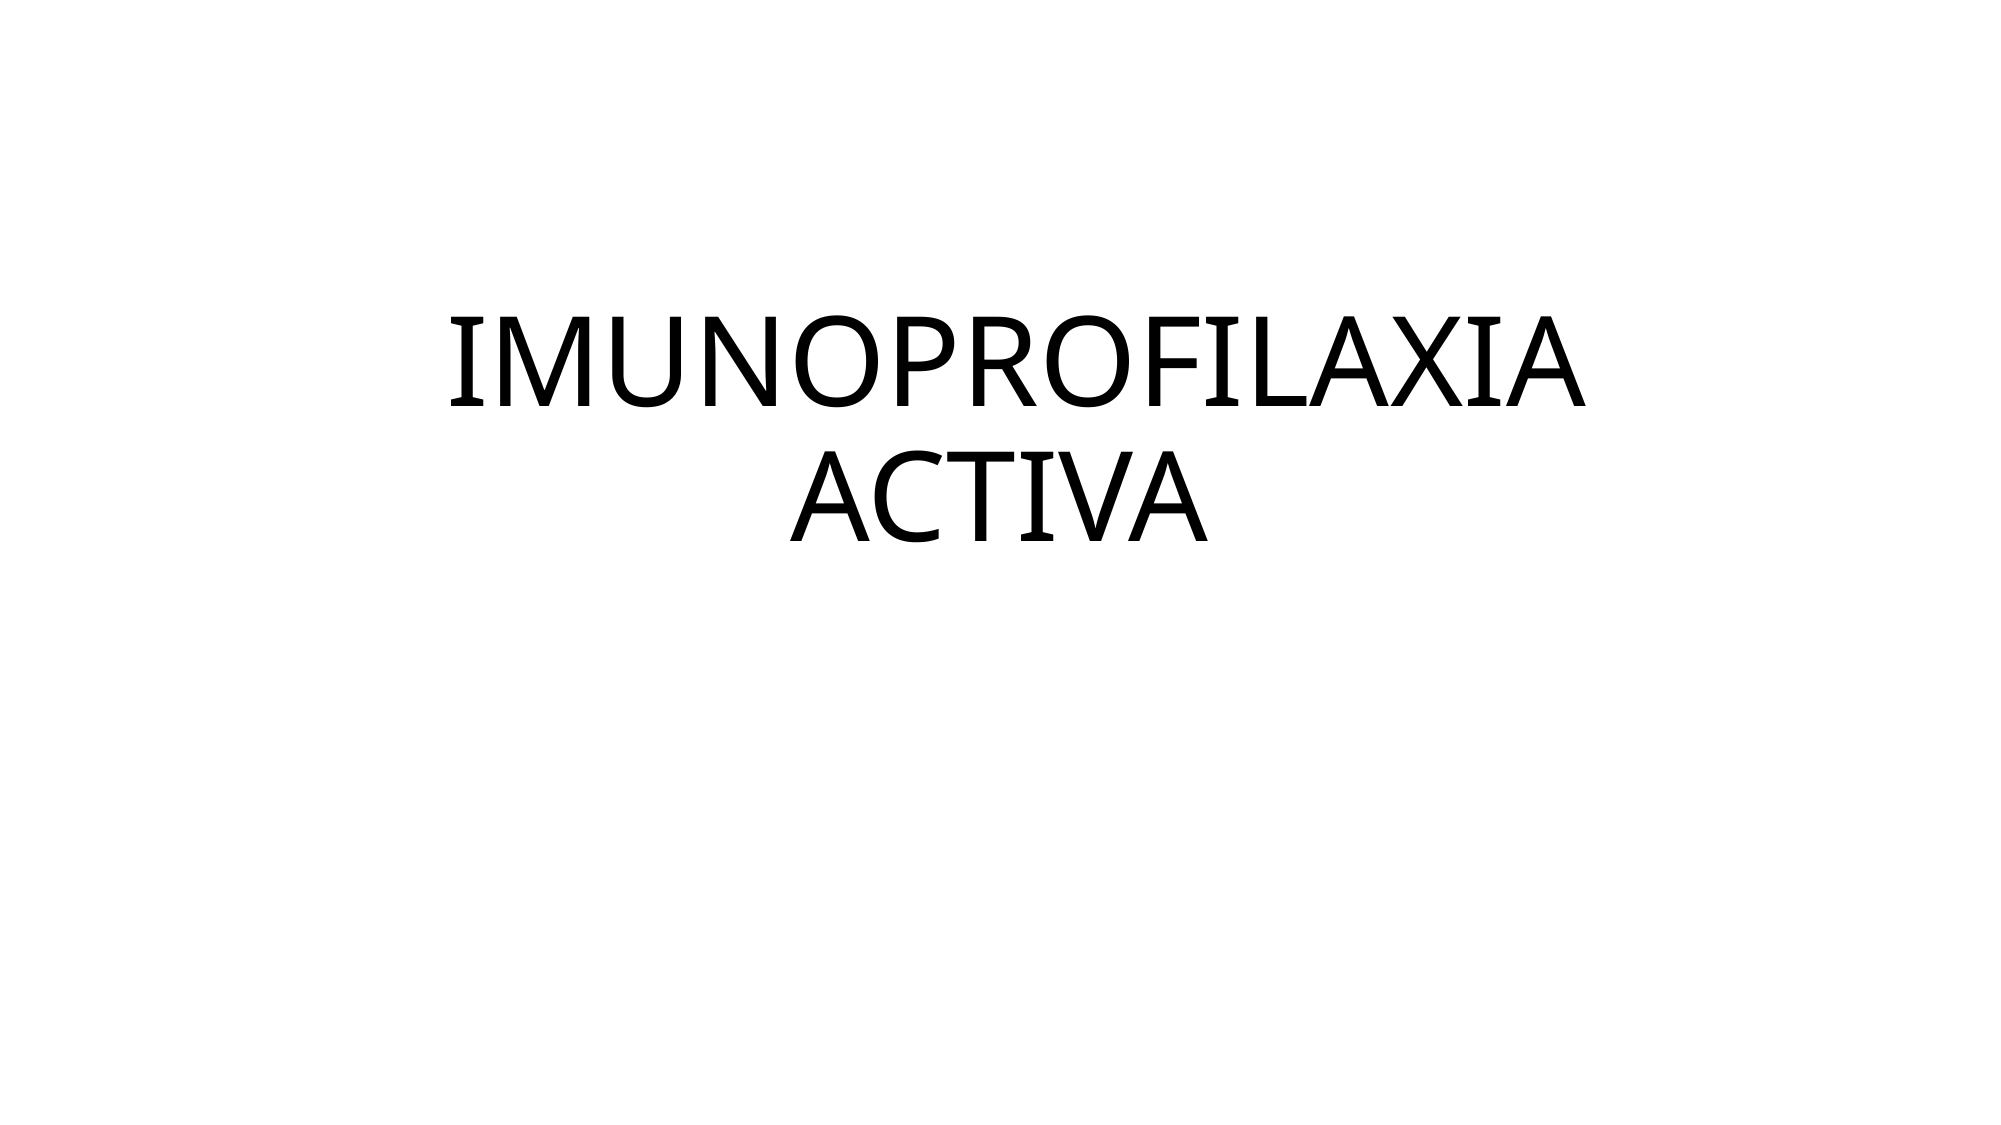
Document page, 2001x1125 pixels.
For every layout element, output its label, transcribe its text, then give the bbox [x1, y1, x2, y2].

title IMUNOPROFILAXIA ACTIVA [249, 184, 1750, 576]
